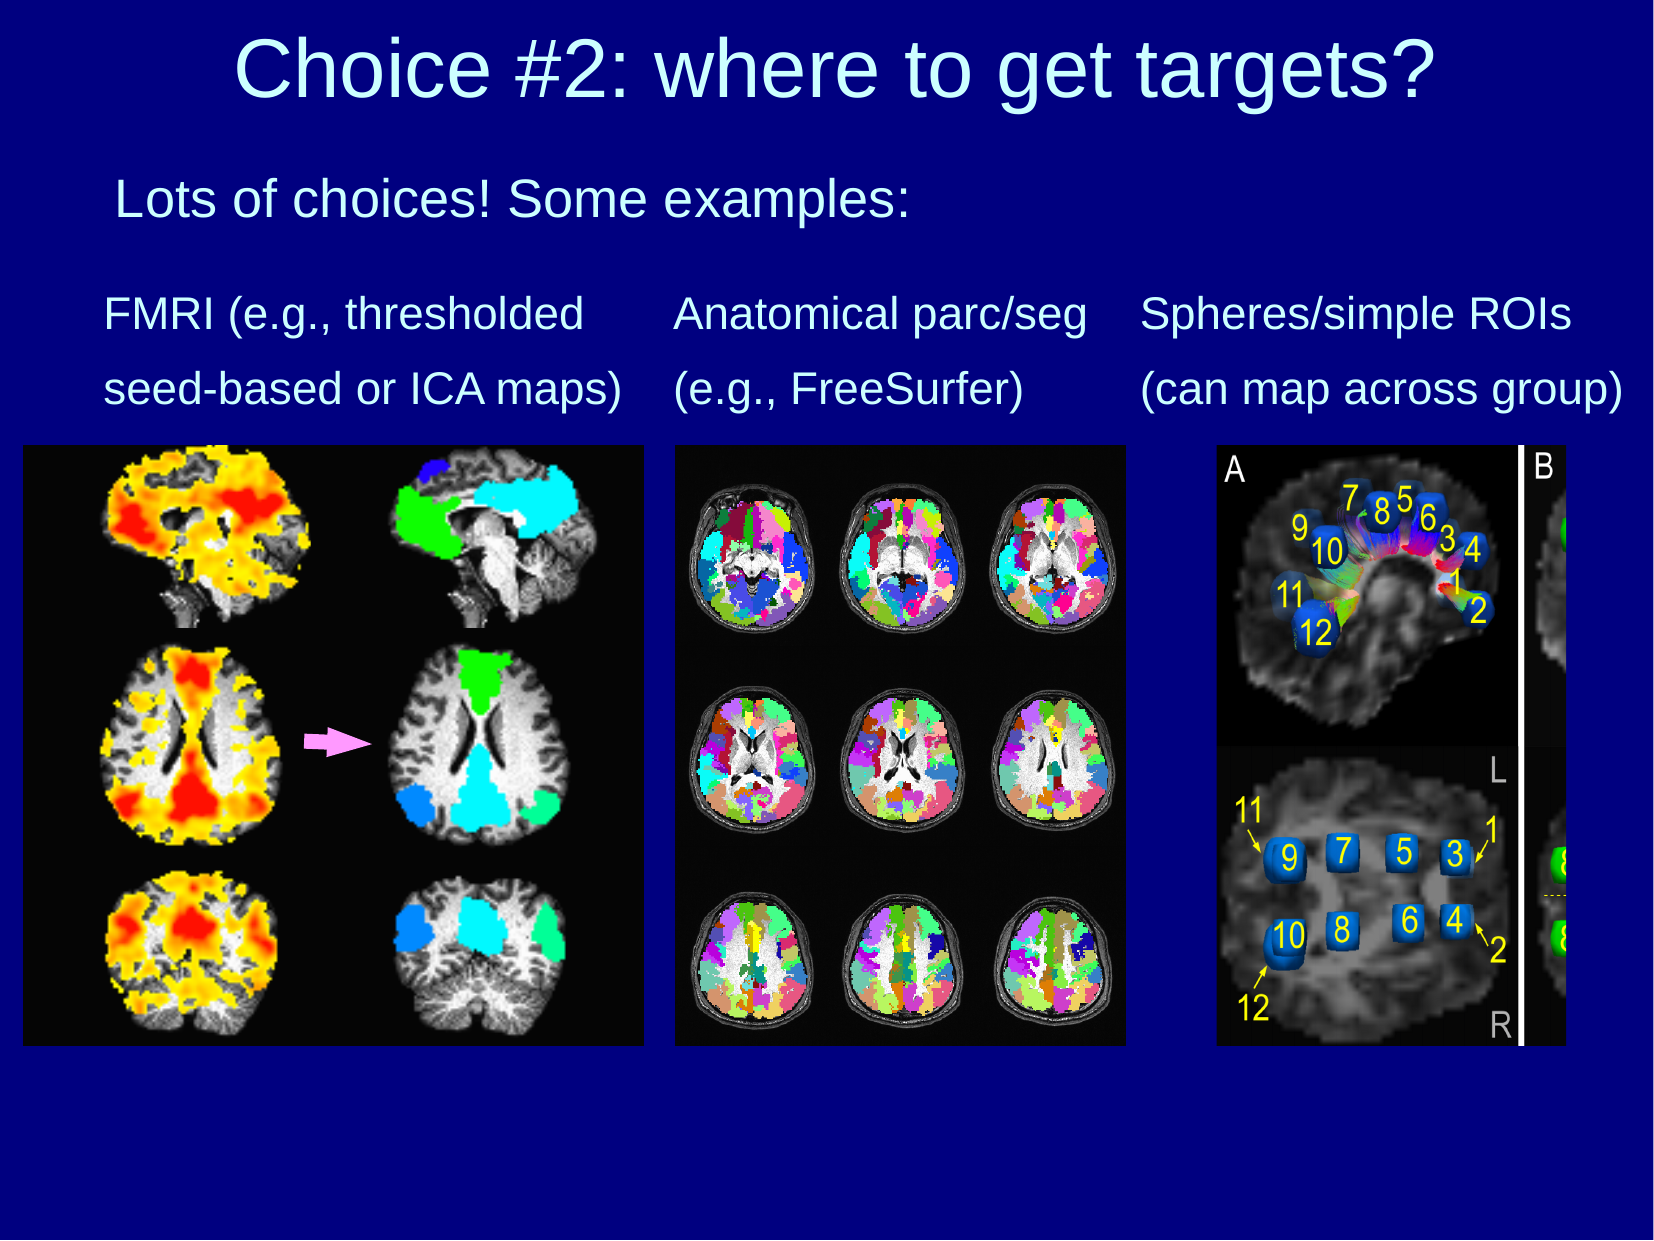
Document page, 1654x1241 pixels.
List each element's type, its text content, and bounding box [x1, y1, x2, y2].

title Choice #2: where to get targets? [35, 1, 1636, 137]
text_box Anatomical parc/seg (e.g., FreeSurfer) [658, 256, 1117, 422]
text_box Lots of choices! Some examples: [100, 146, 928, 278]
picture [675, 445, 1126, 1046]
text_box Spheres/simple ROIs (can map across group) [1125, 256, 1639, 422]
picture [23, 445, 644, 1046]
picture [1216, 445, 1567, 1046]
text_box FMRI (e.g., thresholded seed-based or ICA maps) [88, 256, 639, 422]
